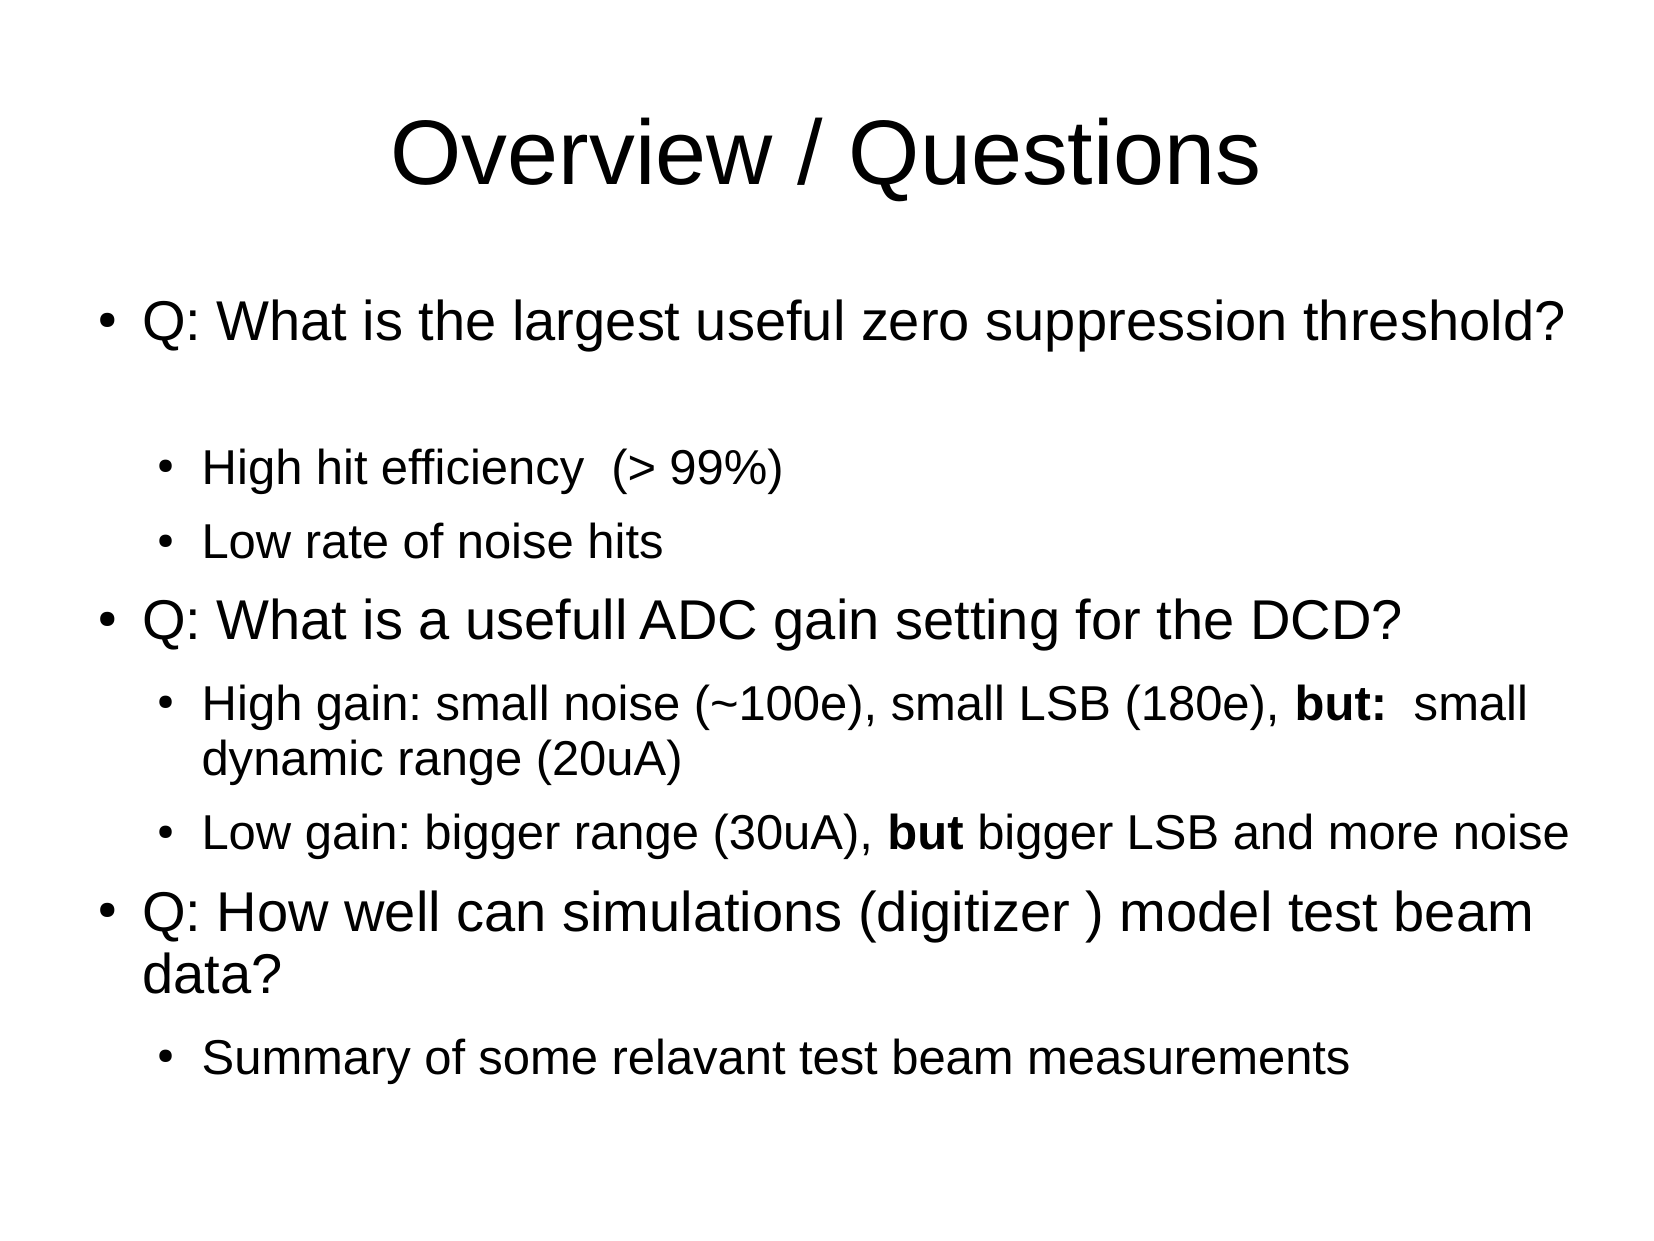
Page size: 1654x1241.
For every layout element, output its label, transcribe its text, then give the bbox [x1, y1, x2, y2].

title Overview / Questions [82, 56, 1571, 250]
list Q: What is the largest useful zero suppression threshold? High hit efficiency (> 99%) Low rate of noise hits Q: What is a usefull ADC gain setting for the DCD? High gain: small noise (~100e), small LSB (180e), but: small dynamic range (20uA) Low gain: bigger range (30uA), but bigger LSB and more noise Q: How well can simulations (digitizer ) model test beam data? Summary of some relavant test beam measurements [82, 290, 1571, 1109]
